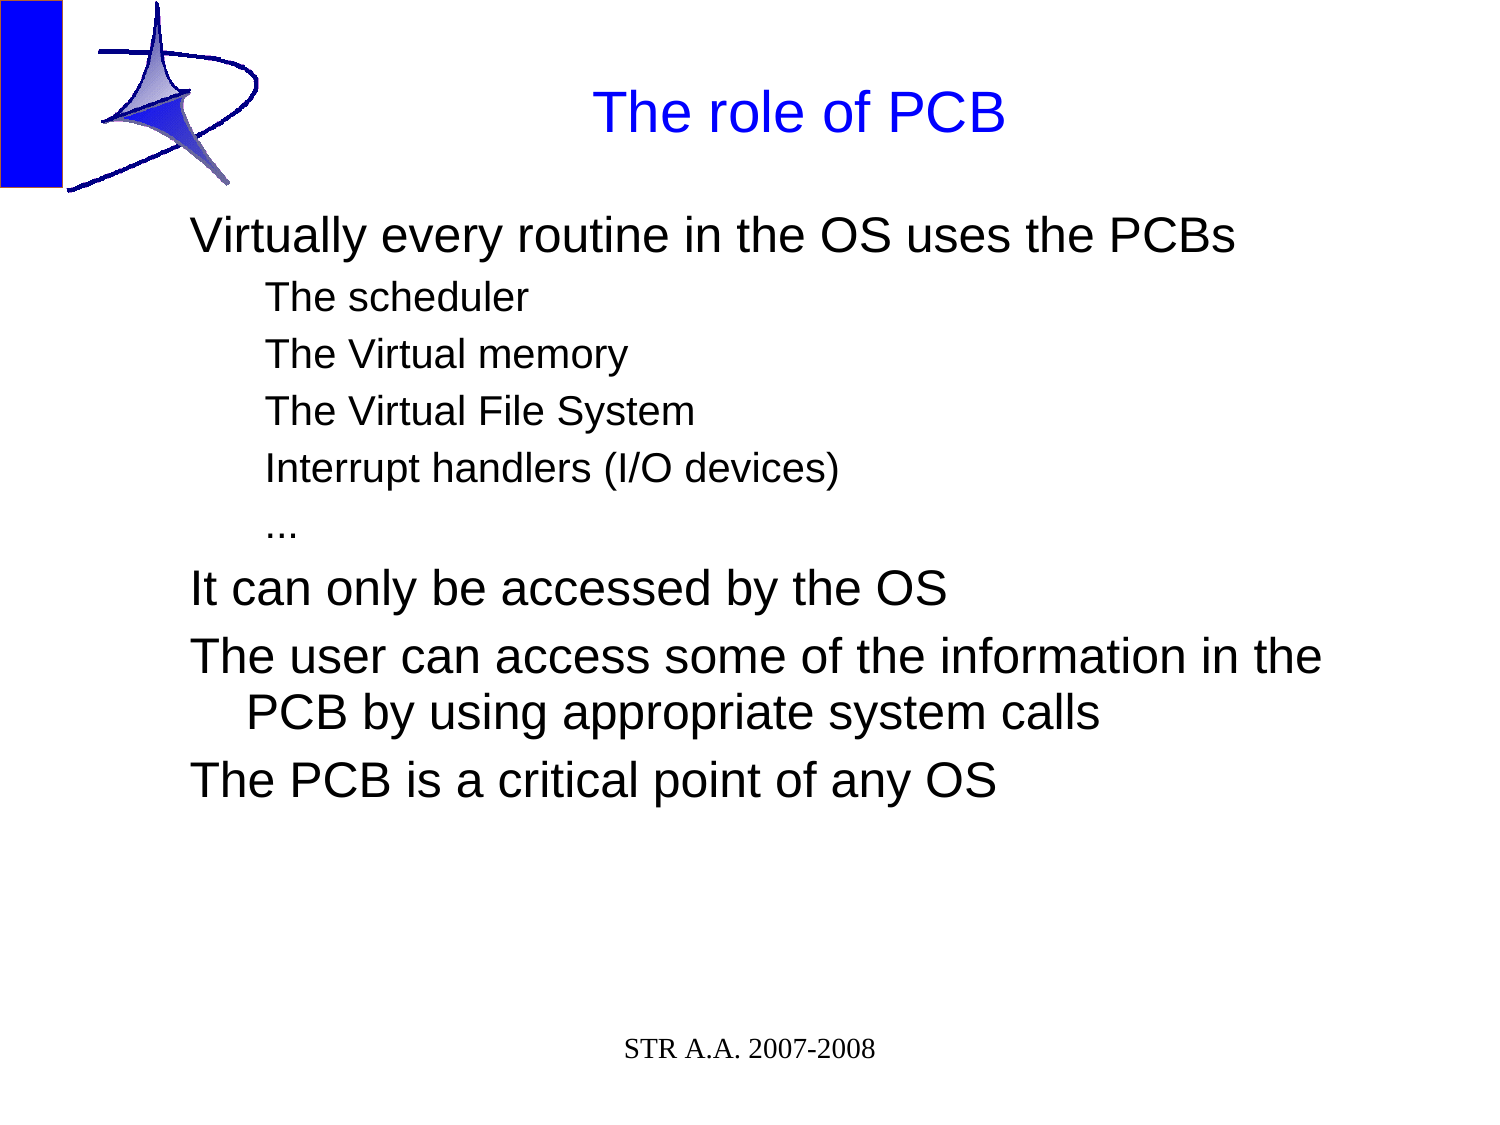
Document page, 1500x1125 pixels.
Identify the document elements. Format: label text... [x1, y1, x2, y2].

list Virtually every routine in the OS uses the PCBs The scheduler The Virtual memory The Virtual File System Interrupt handlers (I/O devices) ... It can only be accessed by the OS The user can access some of the information in the PCB by using appropriate system calls The PCB is a critical point of any OS [174, 199, 1425, 963]
picture [62, 0, 263, 197]
title The role of PCB [174, 61, 1425, 164]
